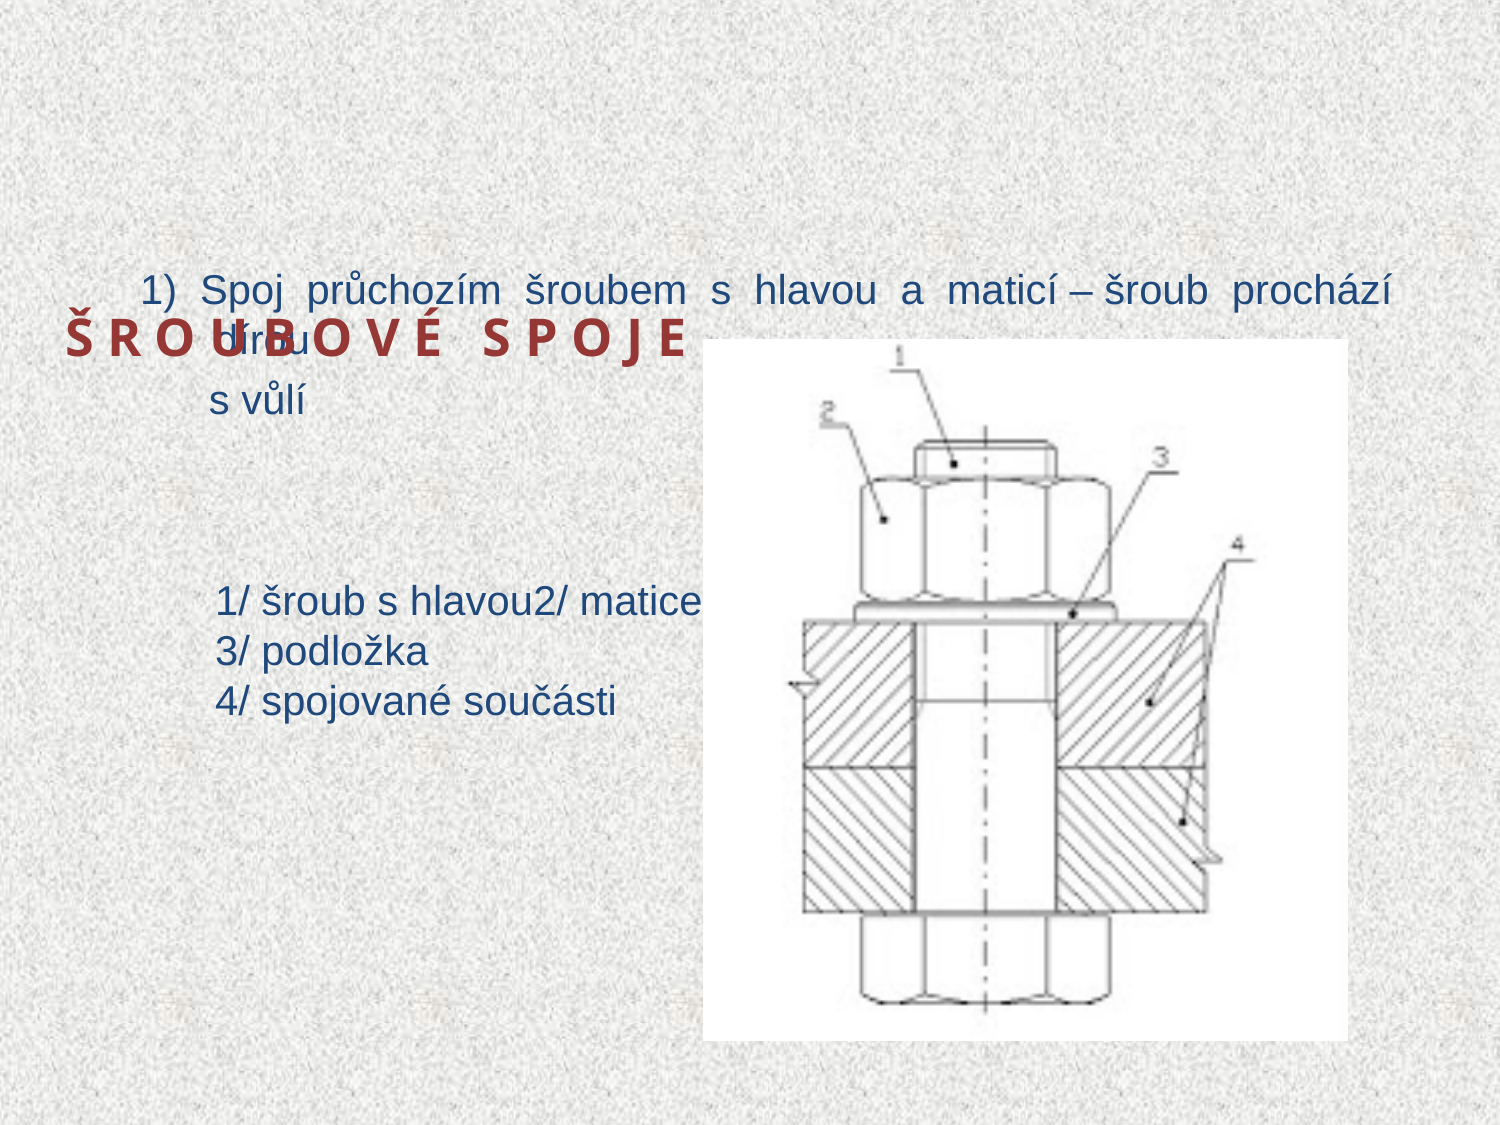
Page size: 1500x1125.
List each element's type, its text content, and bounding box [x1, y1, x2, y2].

picture [703, 339, 1348, 1041]
list 1) Spoj průchozím šroubem s hlavou a maticí – šroub prochází dírou s vůlí 1/ šroub s hlavou 2/ matice 3/ podložka 4/ spojované součásti [50, 254, 1476, 998]
title Š R O U B O V É S P O J E [50, 46, 1476, 185]
